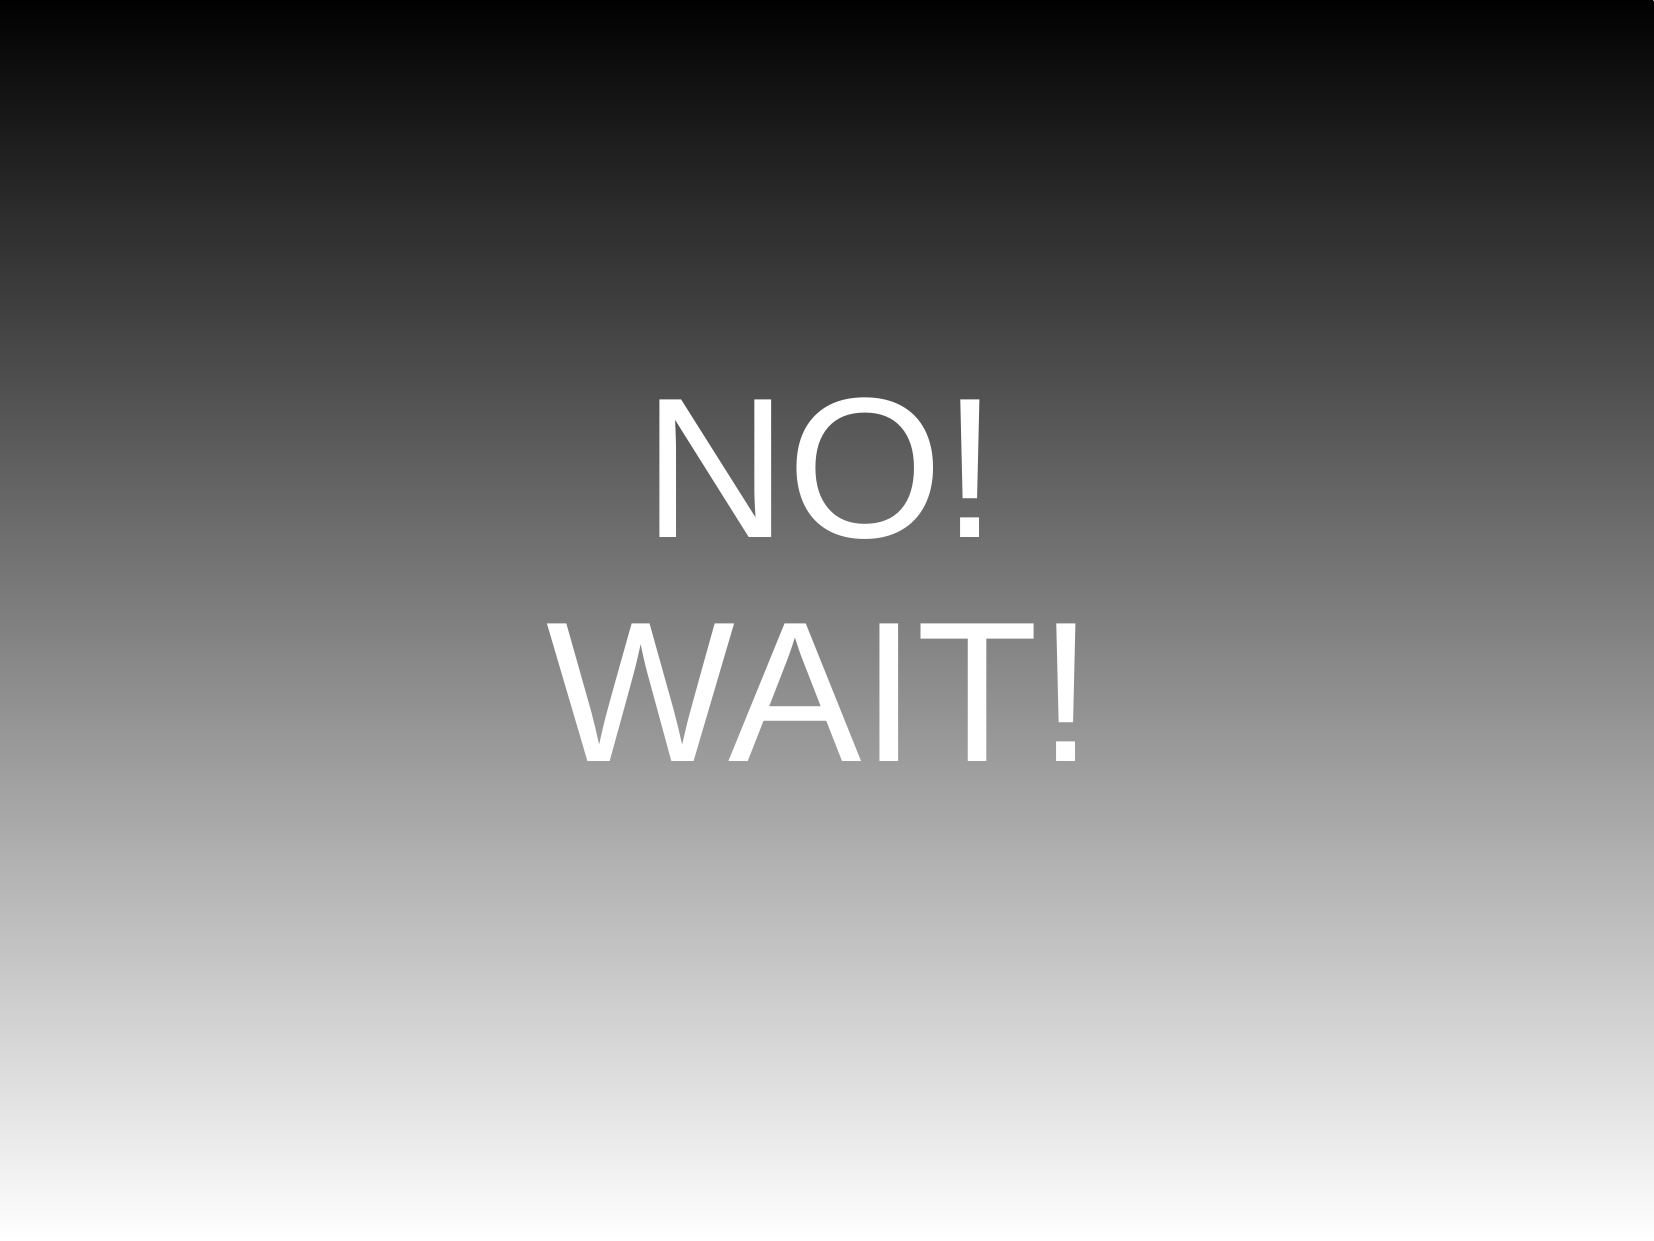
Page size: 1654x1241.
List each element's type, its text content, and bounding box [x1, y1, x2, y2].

title NO!WAIT! [466, 356, 1176, 804]
